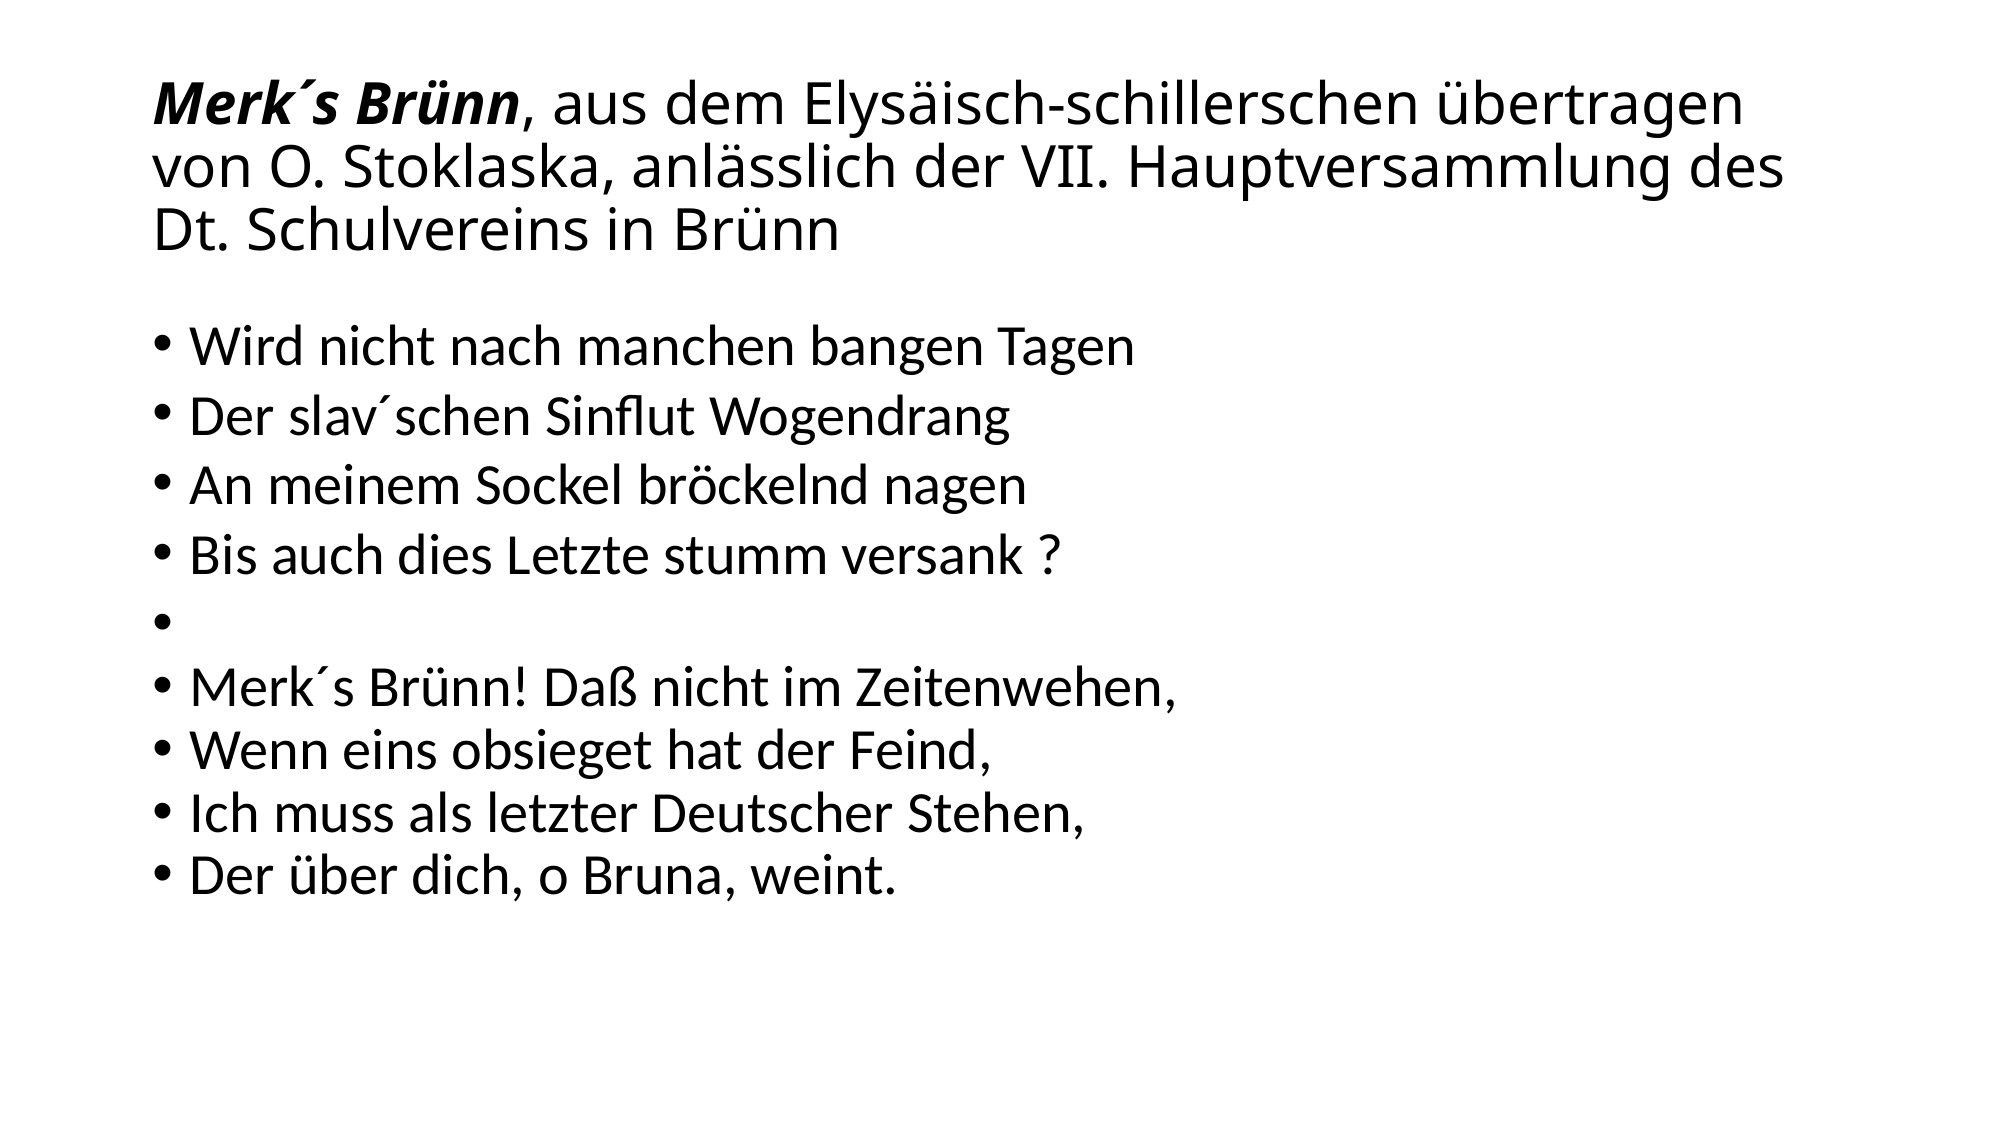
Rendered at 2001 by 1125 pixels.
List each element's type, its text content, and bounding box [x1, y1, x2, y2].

list Wird nicht nach manchen bangen Tagen Der slav´schen Sinflut Wogendrang An meinem Sockel bröckelnd nagen Bis auch dies Letzte stumm versank ? Merk´s Brünn! Daß nicht im Zeitenwehen, Wenn eins obsieget hat der Feind, Ich muss als letzter Deutscher Stehen, Der über dich, o Bruna, weint. [137, 299, 1863, 1014]
title Merk´s Brünn, aus dem Elysäisch-schillerschen übertragen von O. Stoklaska, anlässlich der VII. Hauptversammlung des Dt. Schulvereins in Brünn [137, 59, 1863, 278]
